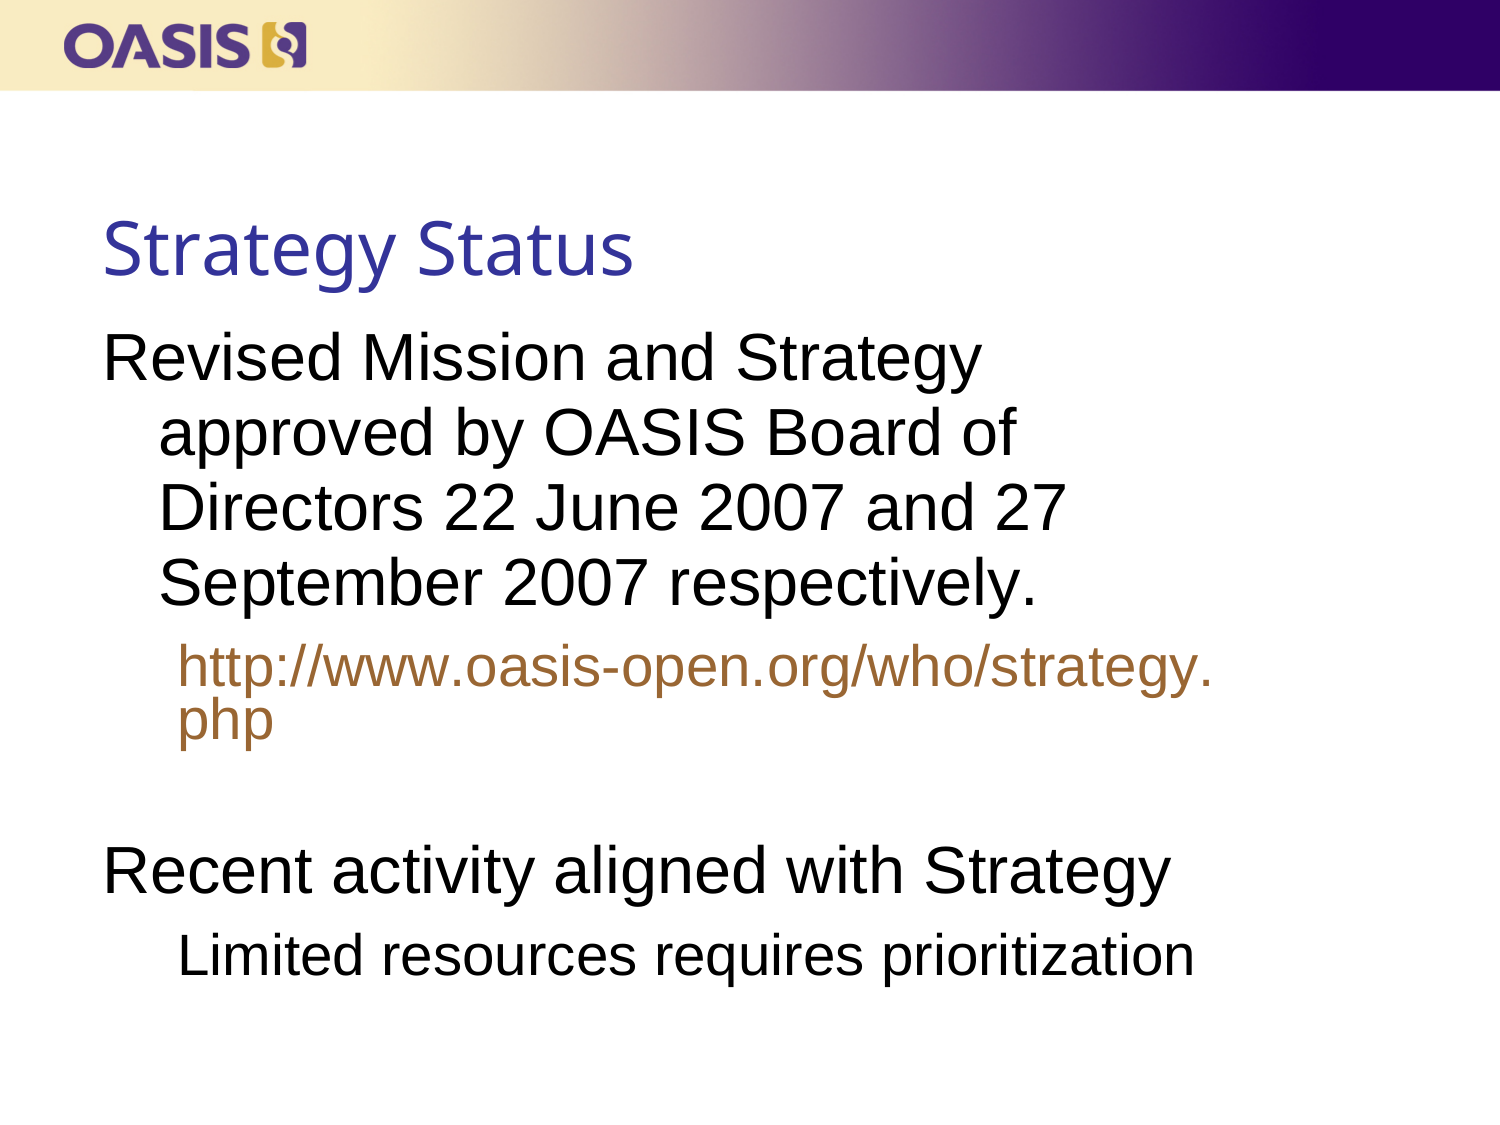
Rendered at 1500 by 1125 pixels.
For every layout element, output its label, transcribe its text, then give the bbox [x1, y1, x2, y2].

title Strategy Status [87, 112, 1238, 300]
list Revised Mission and Strategy approved by OASIS Board of Directors 22 June 2007 and 27 September 2007 respectively. http://www.oasis-open.org/who/strategy.php Recent activity aligned with Strategy Limited resources requires prioritization [87, 312, 1263, 1007]
picture [0, 0, 1500, 1125]
